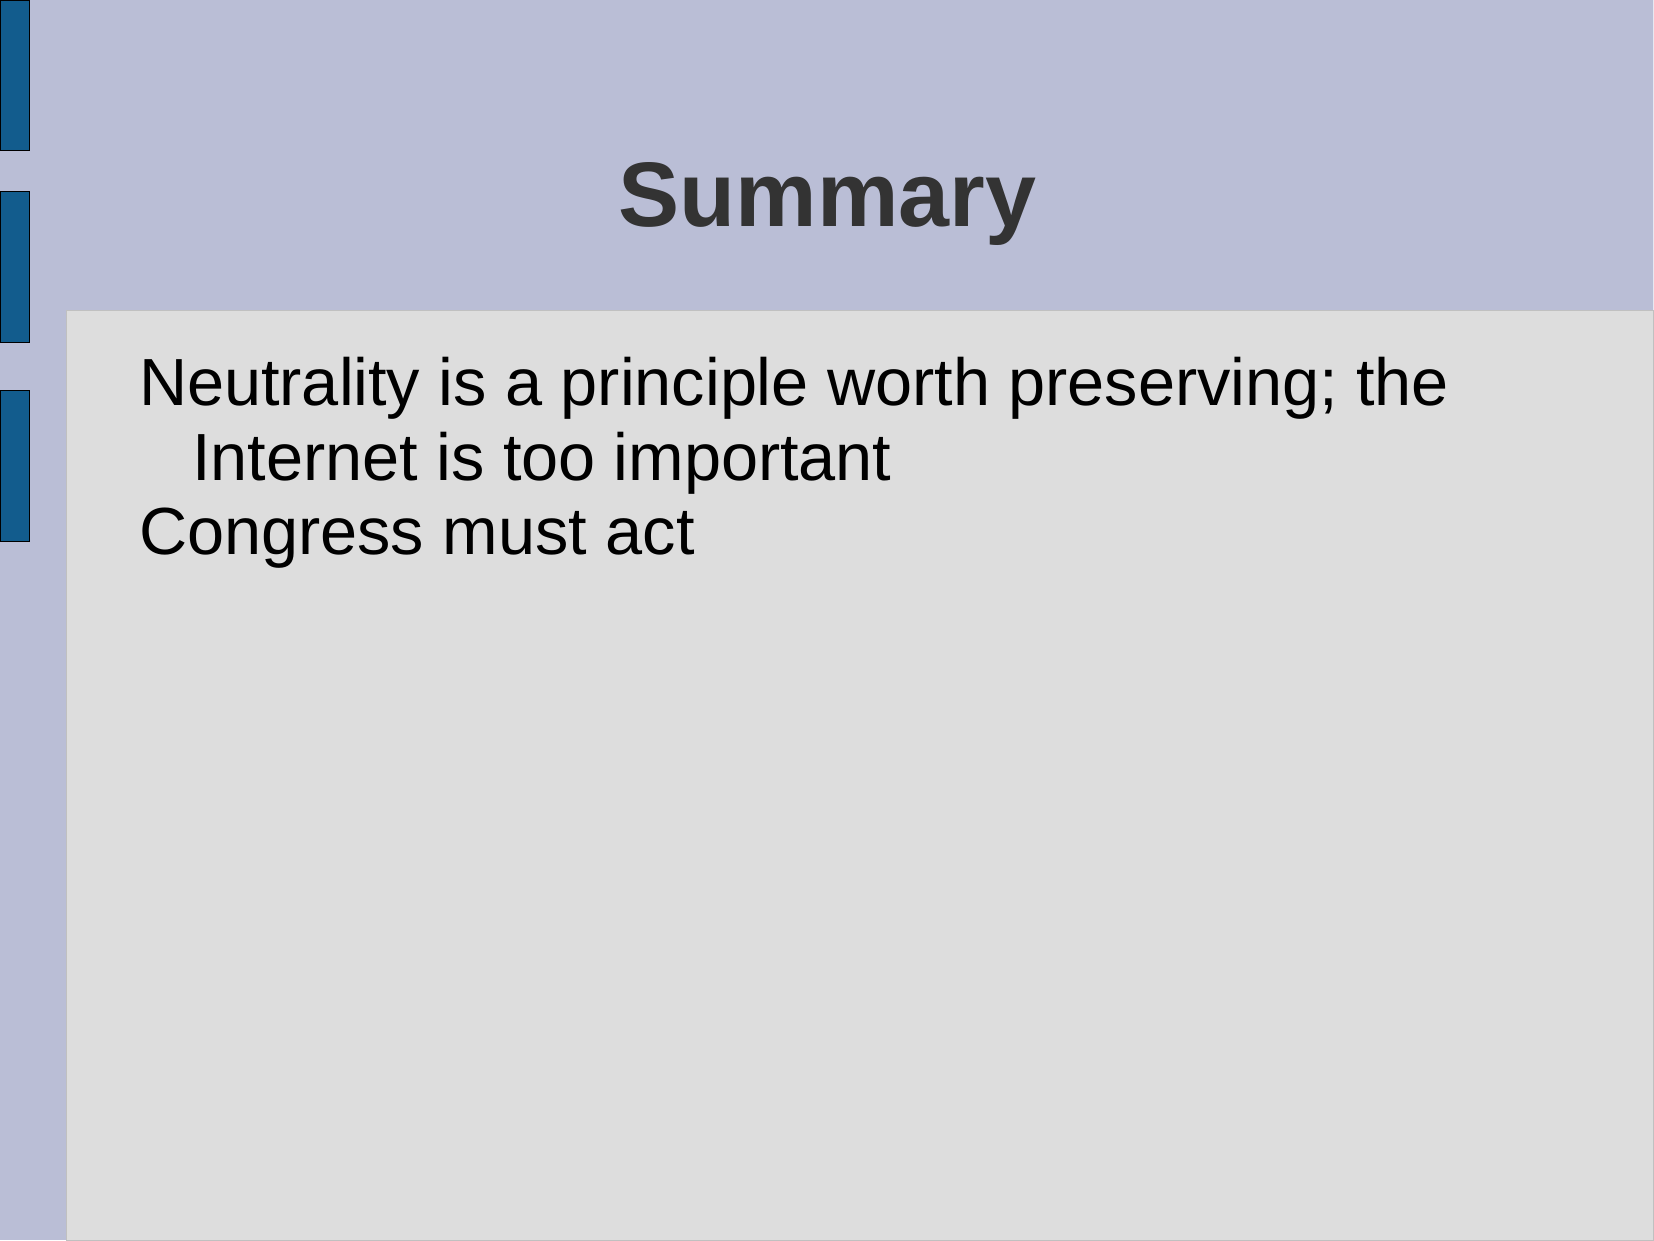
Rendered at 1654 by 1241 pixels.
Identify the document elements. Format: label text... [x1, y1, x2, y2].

title Summary [121, 91, 1534, 299]
list Neutrality is a principle worth preserving; the Internet is too important Congress must act [121, 344, 1534, 1127]
